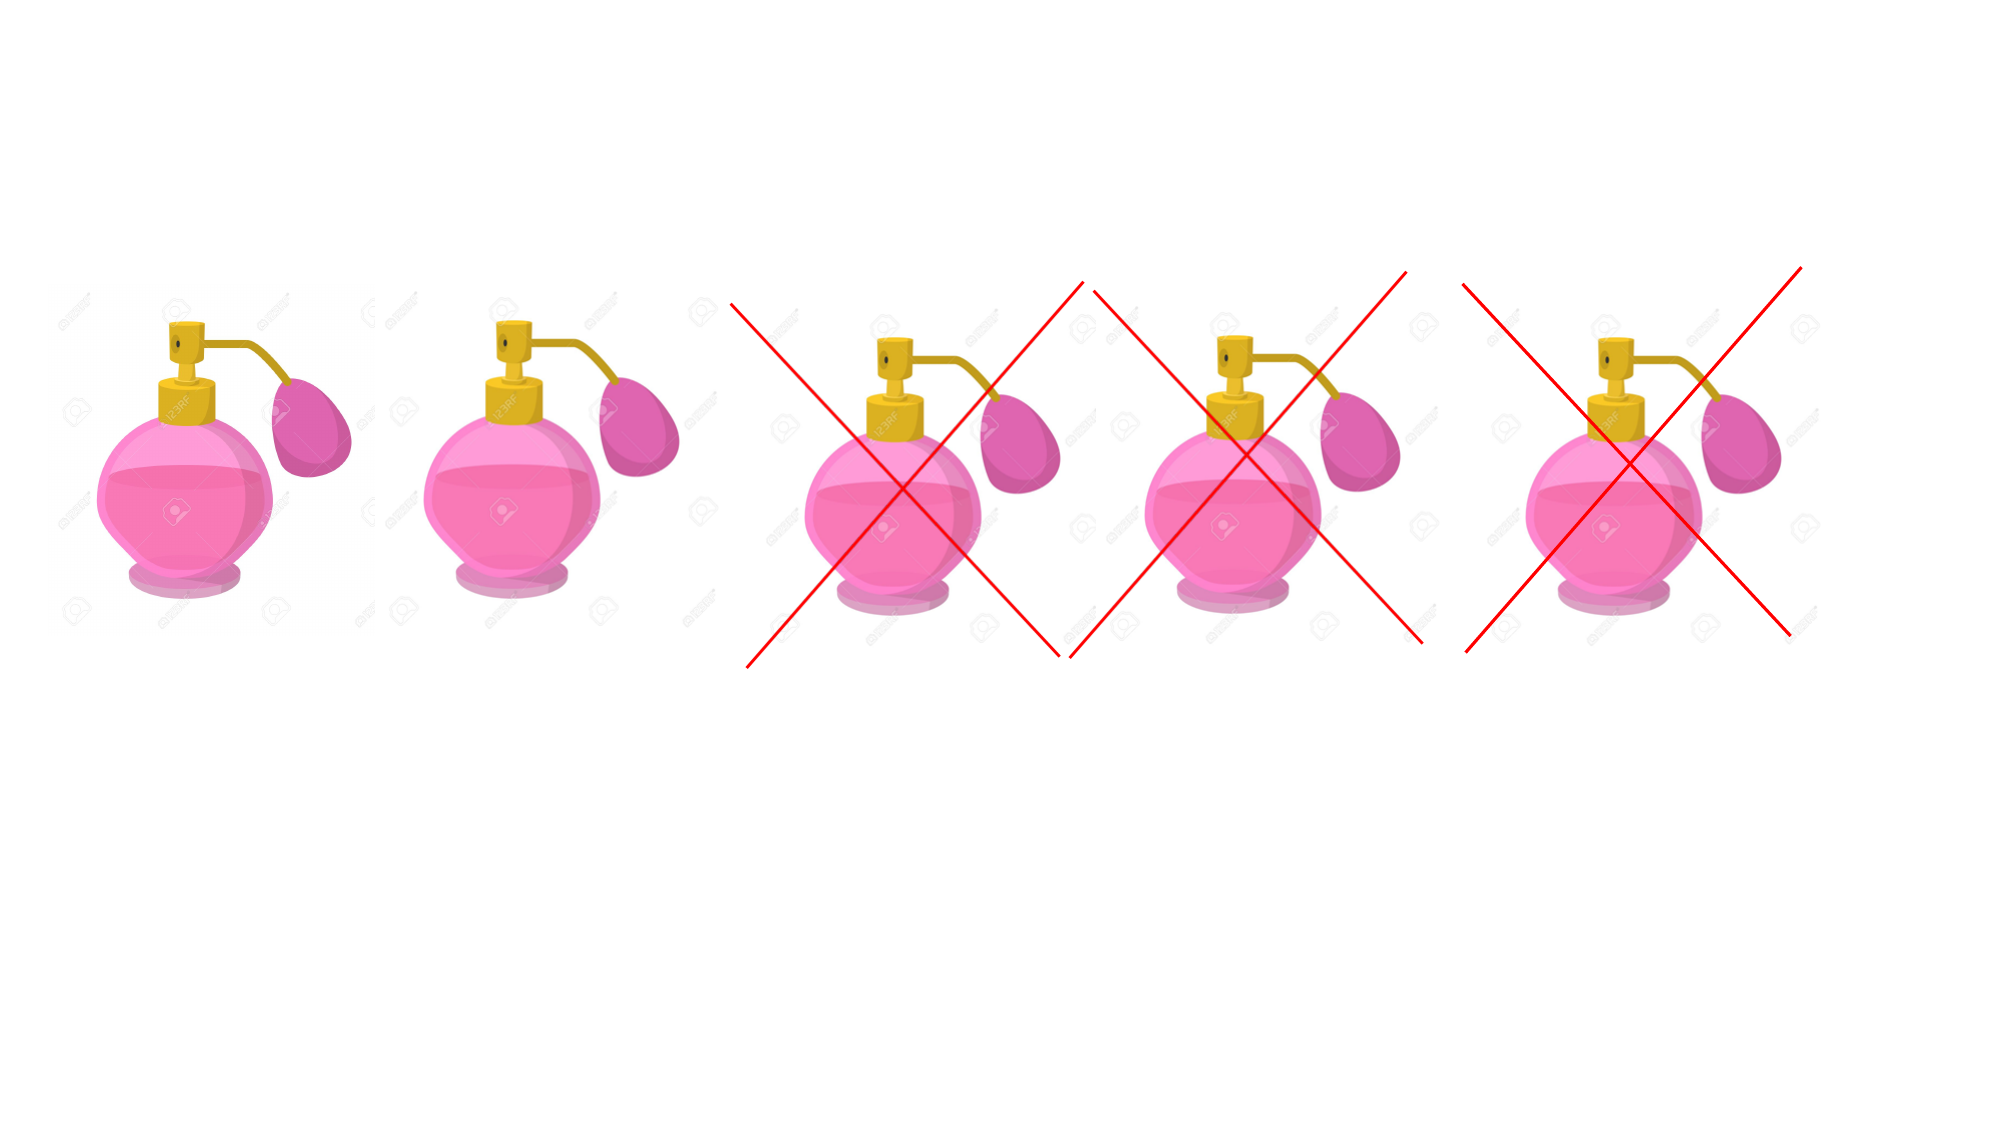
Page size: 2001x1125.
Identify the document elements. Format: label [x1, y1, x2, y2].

picture [48, 283, 728, 636]
picture [1477, 303, 1627, 635]
picture [729, 270, 1449, 670]
picture [1481, 300, 1769, 460]
picture [1477, 300, 1830, 653]
